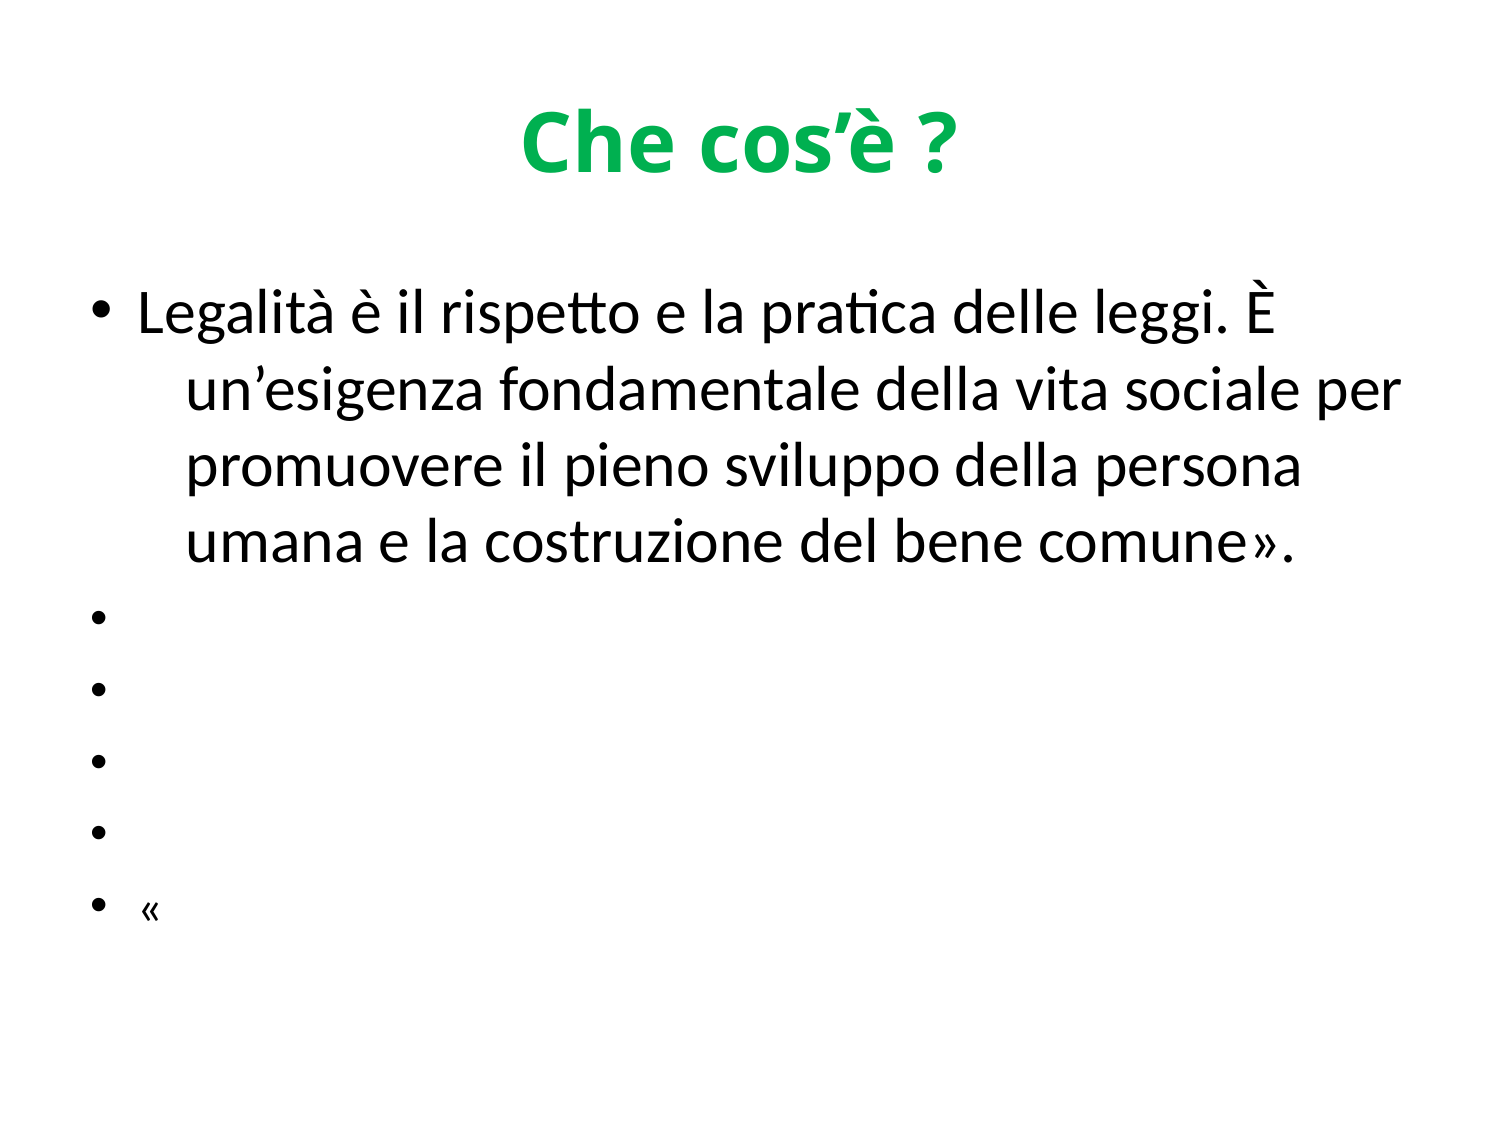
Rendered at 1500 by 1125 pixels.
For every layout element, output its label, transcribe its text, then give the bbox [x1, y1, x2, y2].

title Che cos’è ? [75, 45, 1426, 233]
list Legalità è il rispetto e la pratica delle leggi. È un’esigenza fondamentale della vita sociale per promuovere il pieno sviluppo della persona umana e la costruzione del bene comune». « [75, 262, 1426, 1005]
